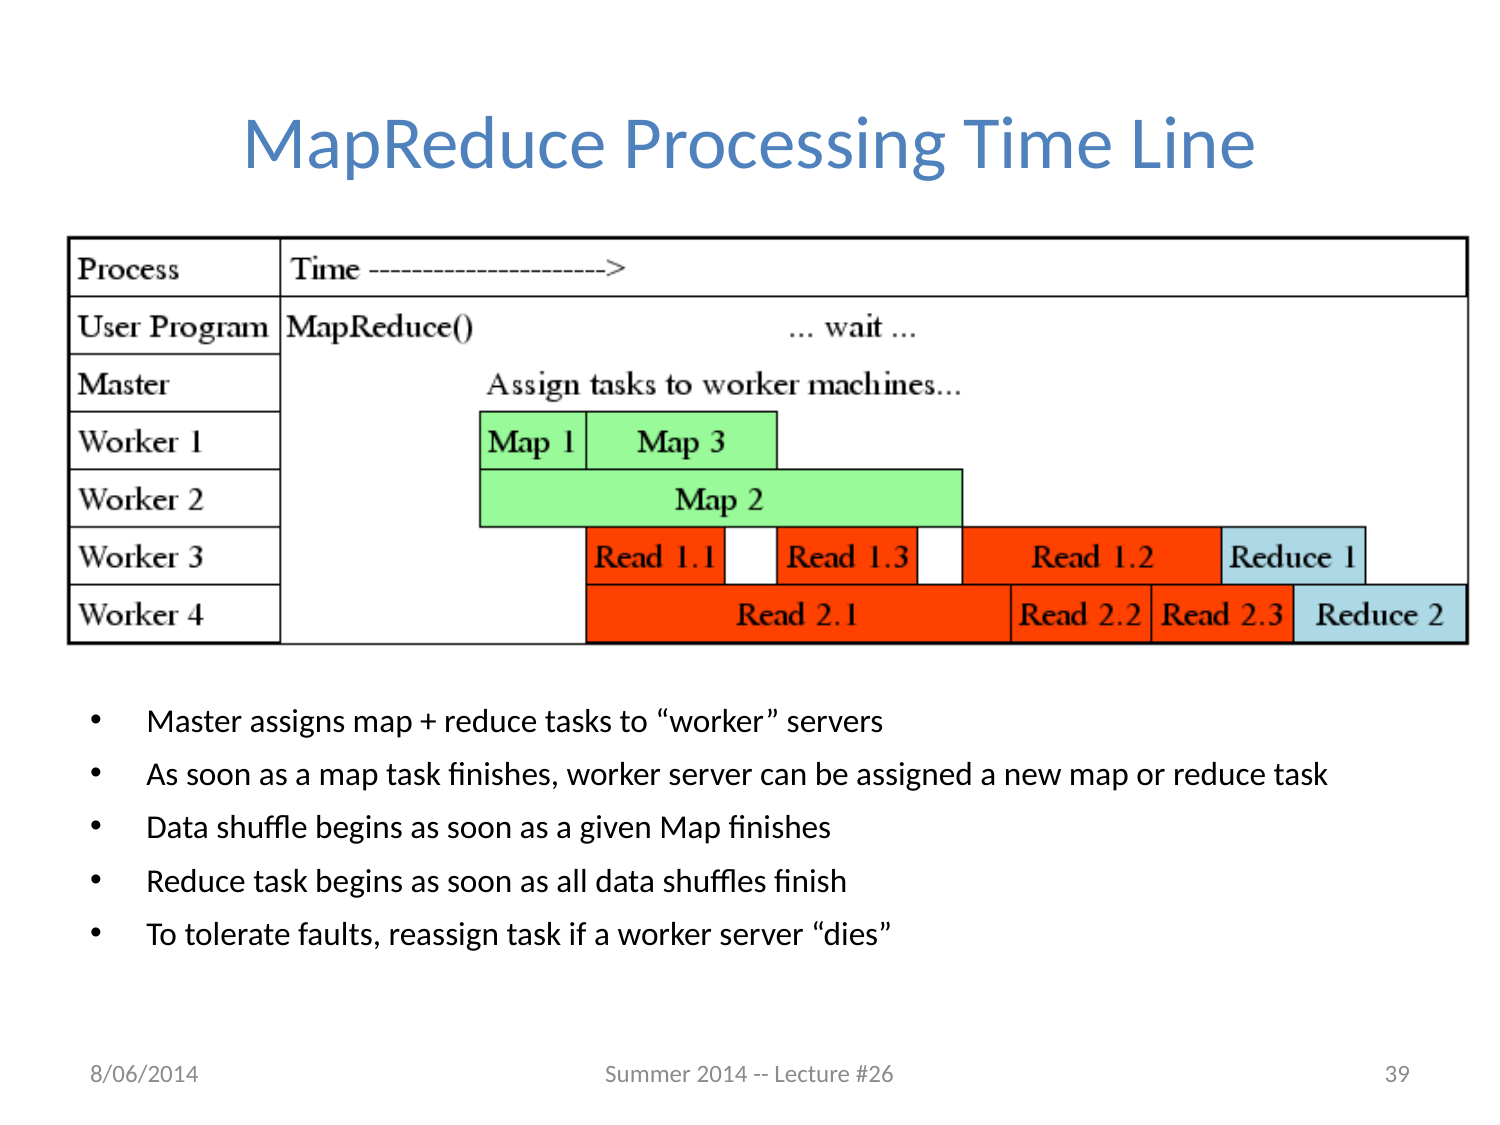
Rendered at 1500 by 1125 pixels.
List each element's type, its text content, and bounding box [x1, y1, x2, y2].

footer Summer 2014 -- Lecture #26 [512, 1042, 988, 1103]
picture [35, 195, 1500, 685]
slide_number 8/06/2014 [75, 1042, 425, 1103]
title MapReduce Processing Time Line [75, 45, 1425, 195]
list Master assigns map + reduce tasks to “worker” servers As soon as a map task finishes, worker server can be assigned a new map or reduce task Data shuffle begins as soon as a given Map finishes Reduce task begins as soon as all data shuffles finish To tolerate faults, reassign task if a worker server “dies” [75, 691, 1425, 1073]
slide_number <number> [1074, 1042, 1425, 1103]
